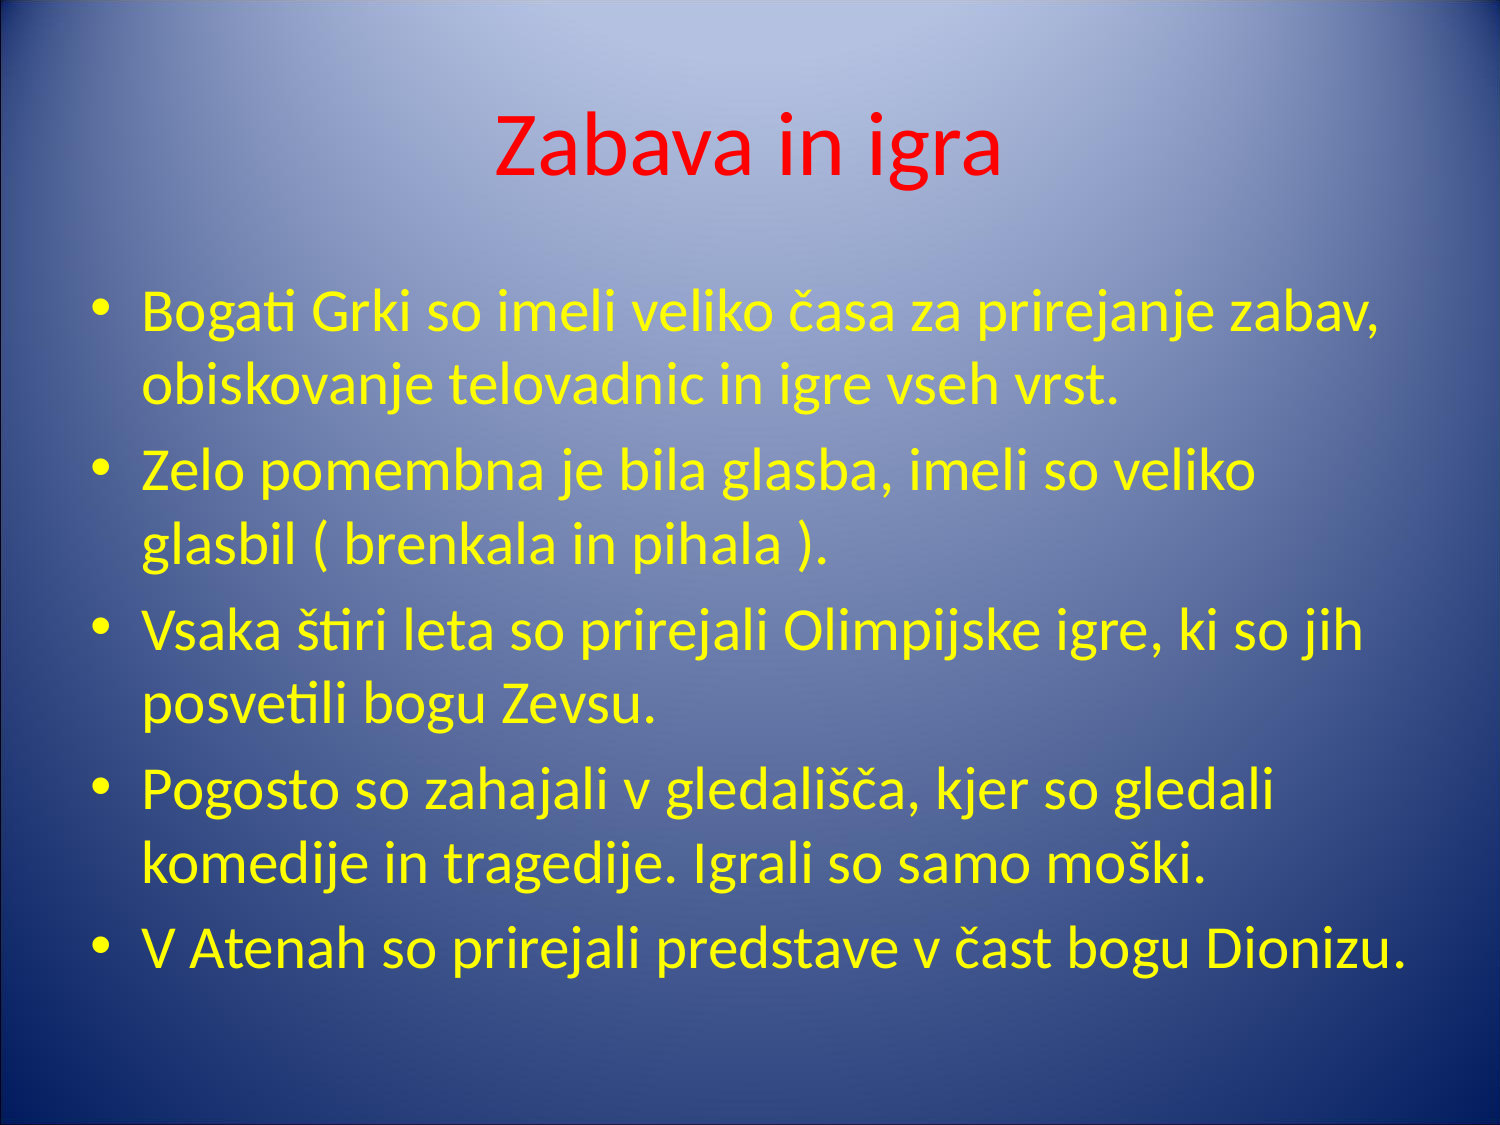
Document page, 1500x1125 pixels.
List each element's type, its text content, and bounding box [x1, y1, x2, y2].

picture [0, 0, 1500, 1125]
title Zabava in igra [75, 45, 1425, 233]
list Bogati Grki so imeli veliko časa za prirejanje zabav, obiskovanje telovadnic in igre vseh vrst. Zelo pomembna je bila glasba, imeli so veliko glasbil ( brenkala in pihala ). Vsaka štiri leta so prirejali Olimpijske igre, ki so jih posvetili bogu Zevsu. Pogosto so zahajali v gledališča, kjer so gledali komedije in tragedije. Igrali so samo moški. V Atenah so prirejali predstave v čast bogu Dionizu. [75, 262, 1425, 1005]
